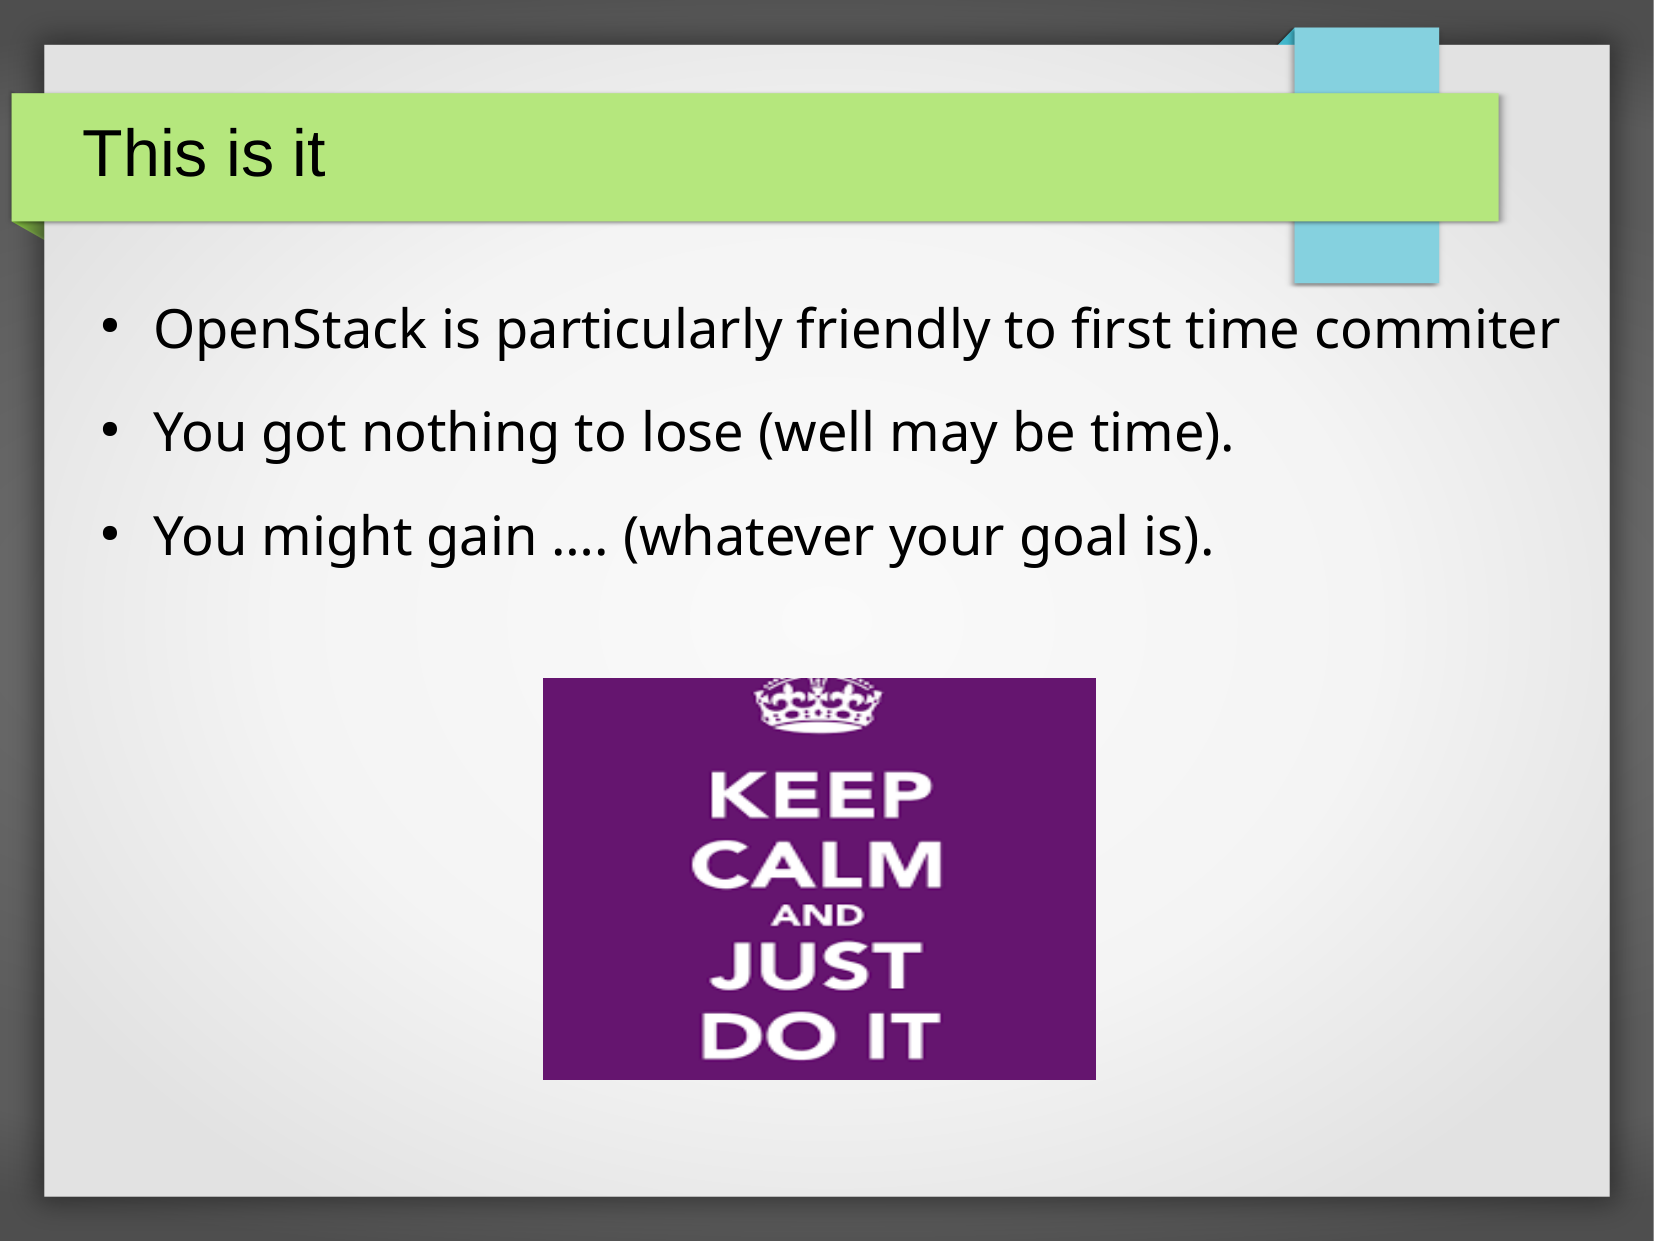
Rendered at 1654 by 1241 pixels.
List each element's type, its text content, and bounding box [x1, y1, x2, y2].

title This is it [82, 94, 1264, 213]
picture [0, 0, 1654, 1241]
list OpenStack is particularly friendly to first time commiter You got nothing to lose (well may be time). You might gain …. (whatever your goal is). [82, 290, 1571, 1201]
